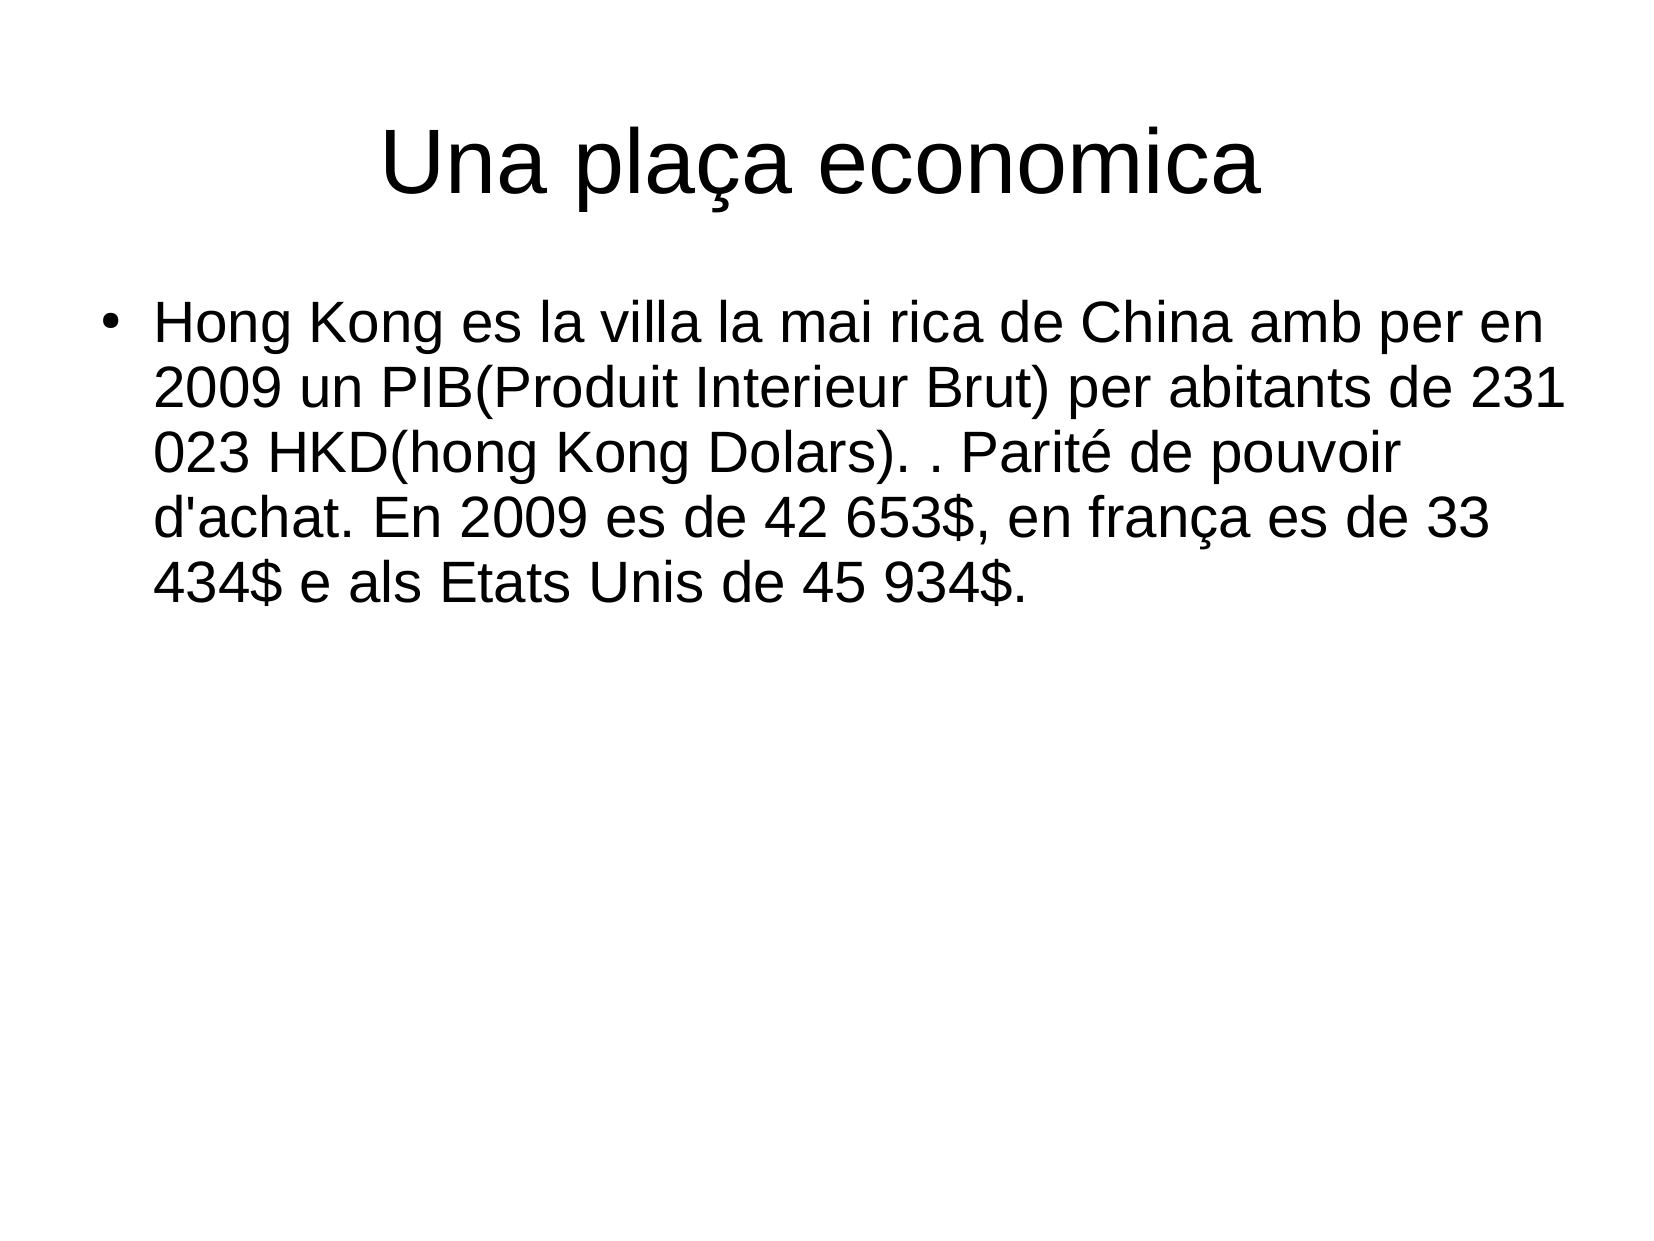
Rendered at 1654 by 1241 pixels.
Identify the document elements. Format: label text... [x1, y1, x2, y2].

list Hong Kong es la villa la mai rica de China amb per en 2009 un PIB(Produit Interieur Brut) per abitants de 231 023 HKD(hong Kong Dolars). . Parité de pouvoir d'achat. En 2009 es de 42 653$, en frança es de 33 434$ e als Etats Unis de 45 934$. [82, 290, 1571, 1109]
title Una plaça economica [76, 58, 1565, 266]
